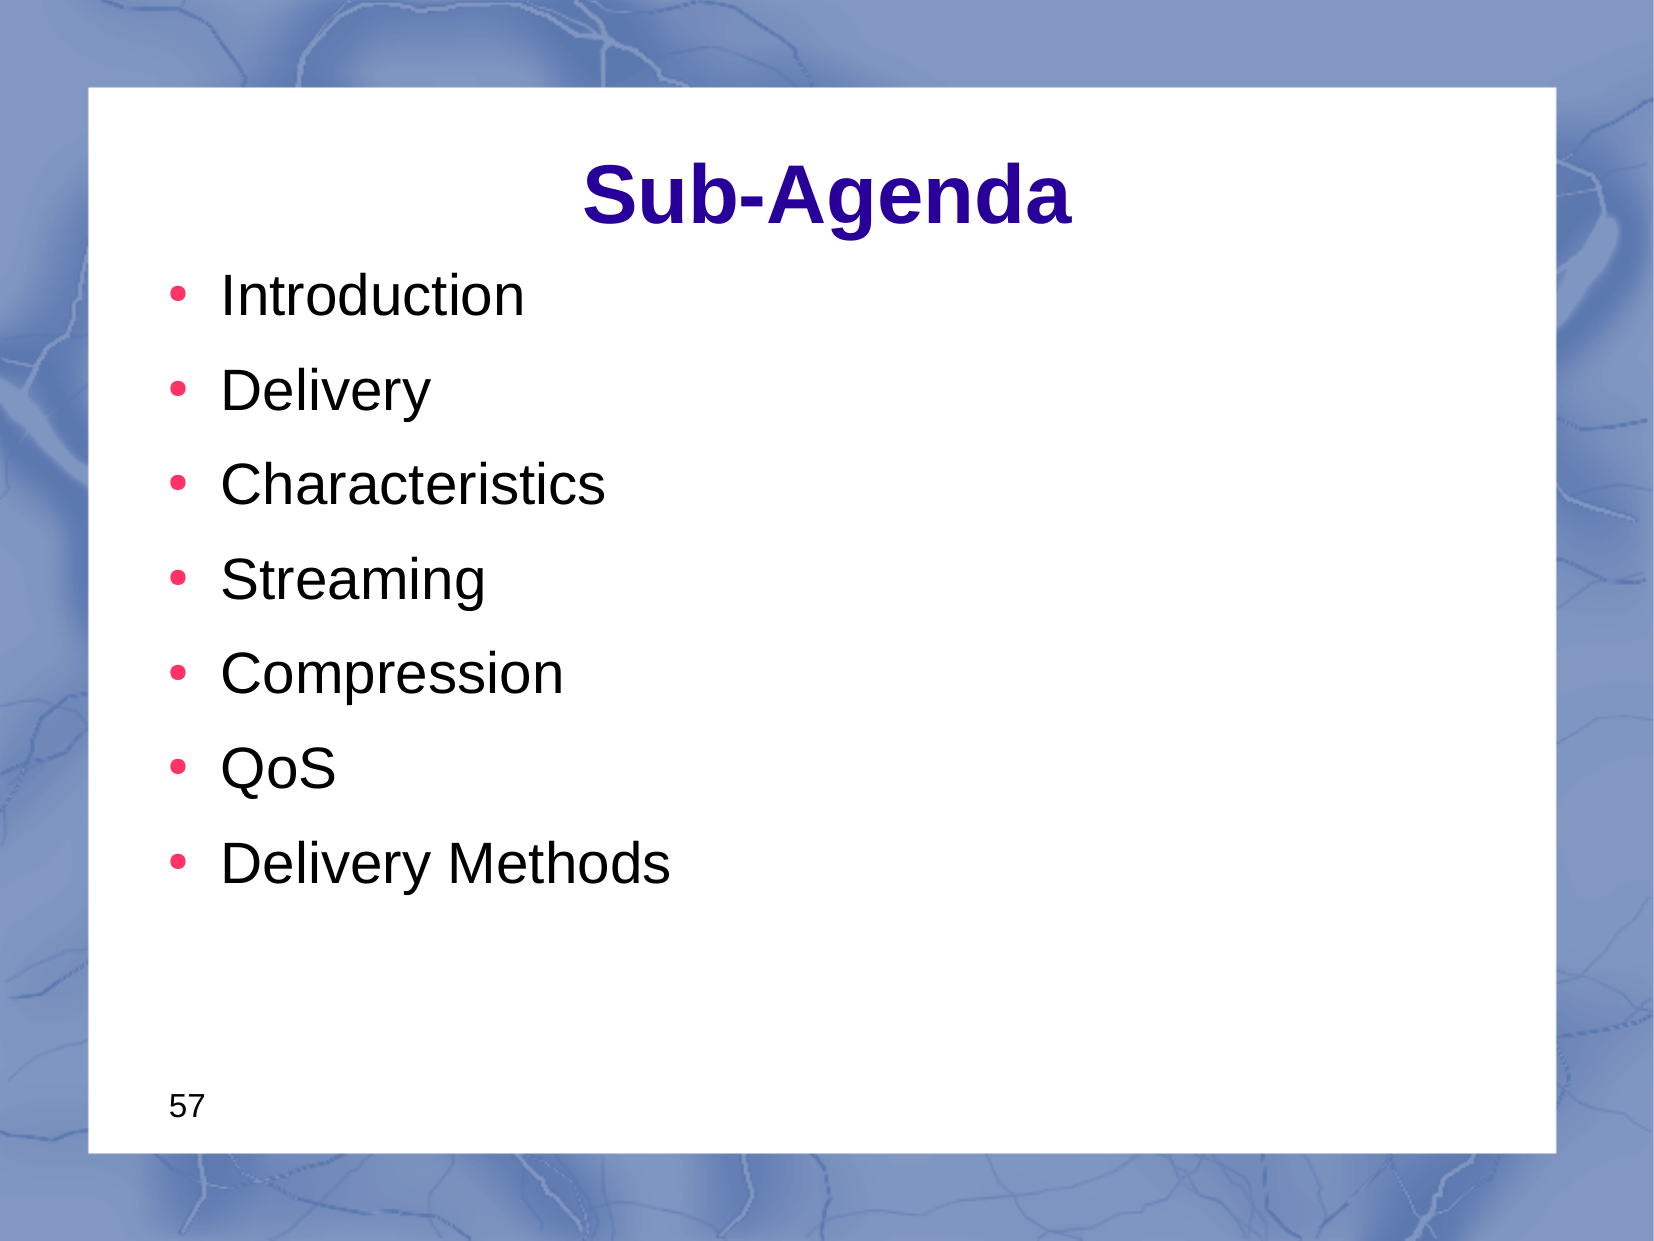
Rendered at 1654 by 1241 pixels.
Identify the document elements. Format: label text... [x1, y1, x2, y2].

picture [0, 0, 1654, 1241]
list Introduction Delivery Characteristics Streaming Compression QoS Delivery Methods [150, 263, 1509, 1051]
title Sub-Agenda [118, 90, 1536, 298]
